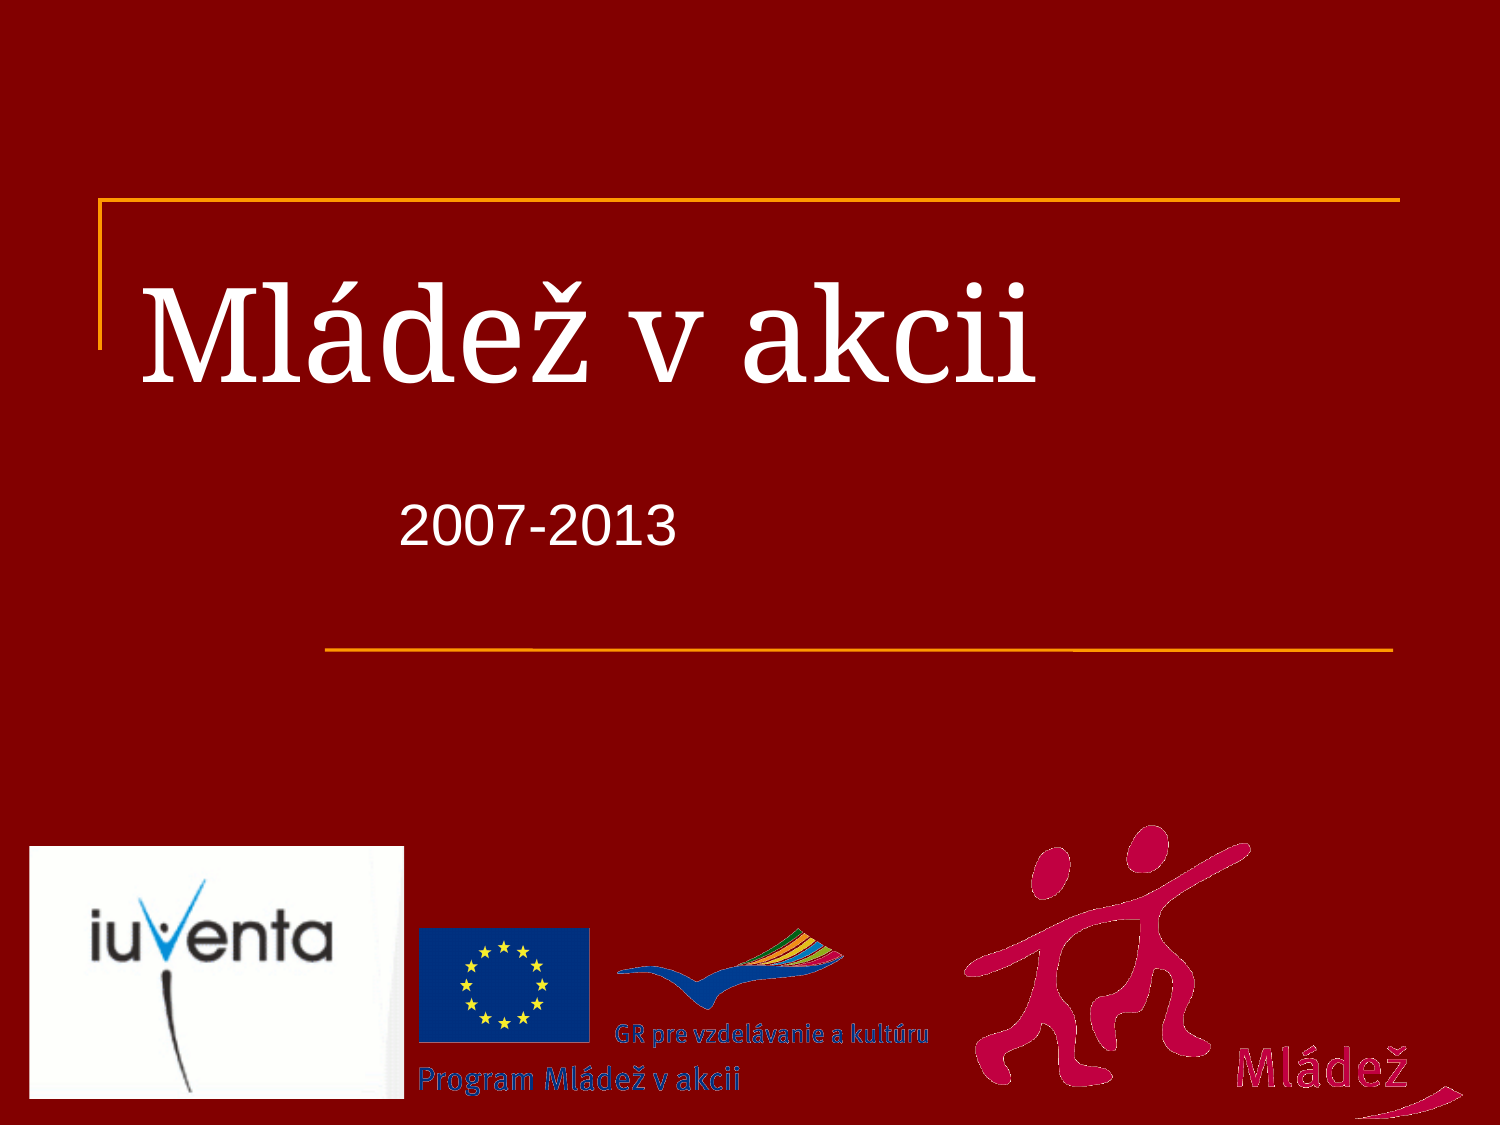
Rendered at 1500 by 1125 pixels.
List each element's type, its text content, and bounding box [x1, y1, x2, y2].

picture [29, 846, 405, 1099]
text_box Mládež v akcii [123, 243, 1400, 485]
picture [419, 787, 1500, 1125]
text_box 2007-2013 [383, 479, 916, 586]
